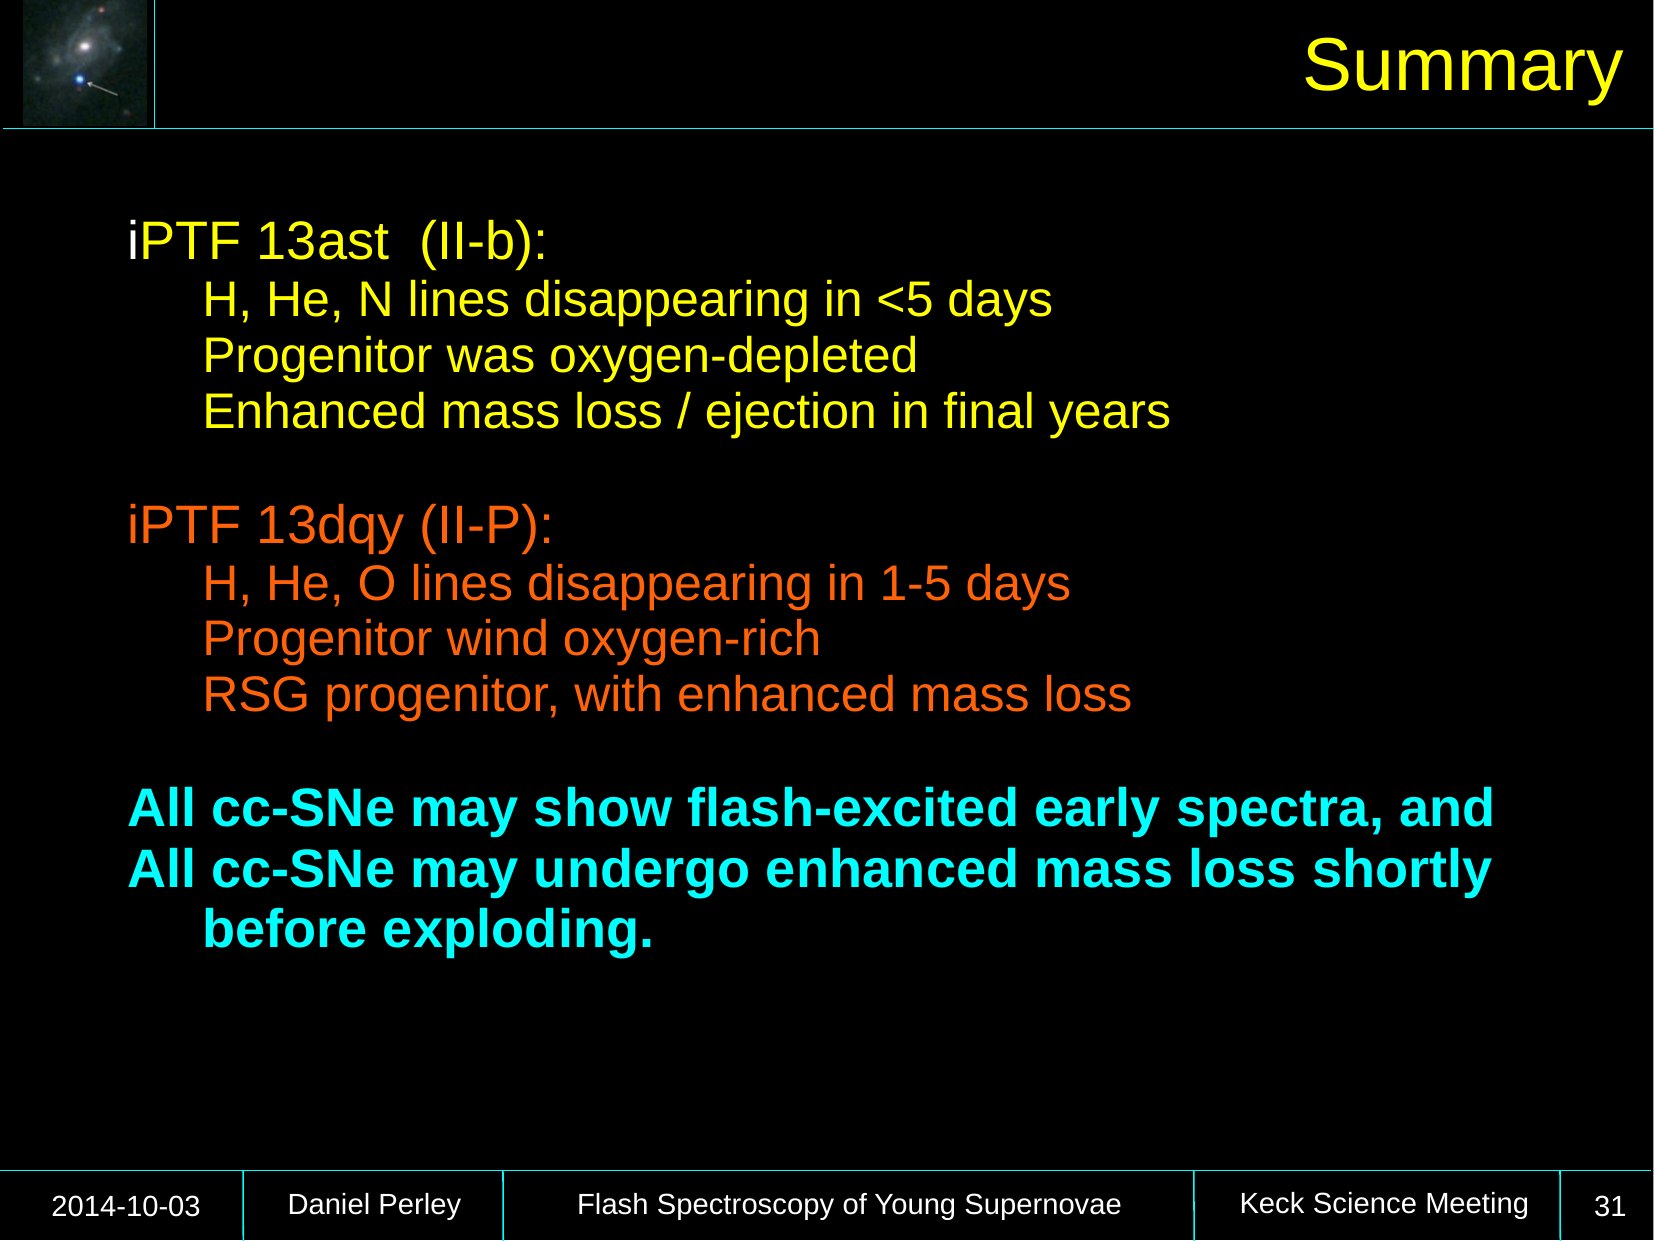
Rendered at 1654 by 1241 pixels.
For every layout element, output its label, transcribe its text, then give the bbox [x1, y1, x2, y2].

text_box iPTF 13ast (II-b): H, He, N lines disappearing in <5 days Progenitor was oxygen-depleted Enhanced mass loss / ejection in final years iPTF 13dqy (II-P): H, He, O lines disappearing in 1-5 days Progenitor wind oxygen-rich RSG progenitor, with enhanced mass loss All cc-SNe may show flash-excited early spectra, and All cc-SNe may undergo enhanced mass loss shortly before exploding. [112, 203, 1576, 1023]
title Summary [187, 21, 1624, 108]
picture [23, 0, 147, 126]
